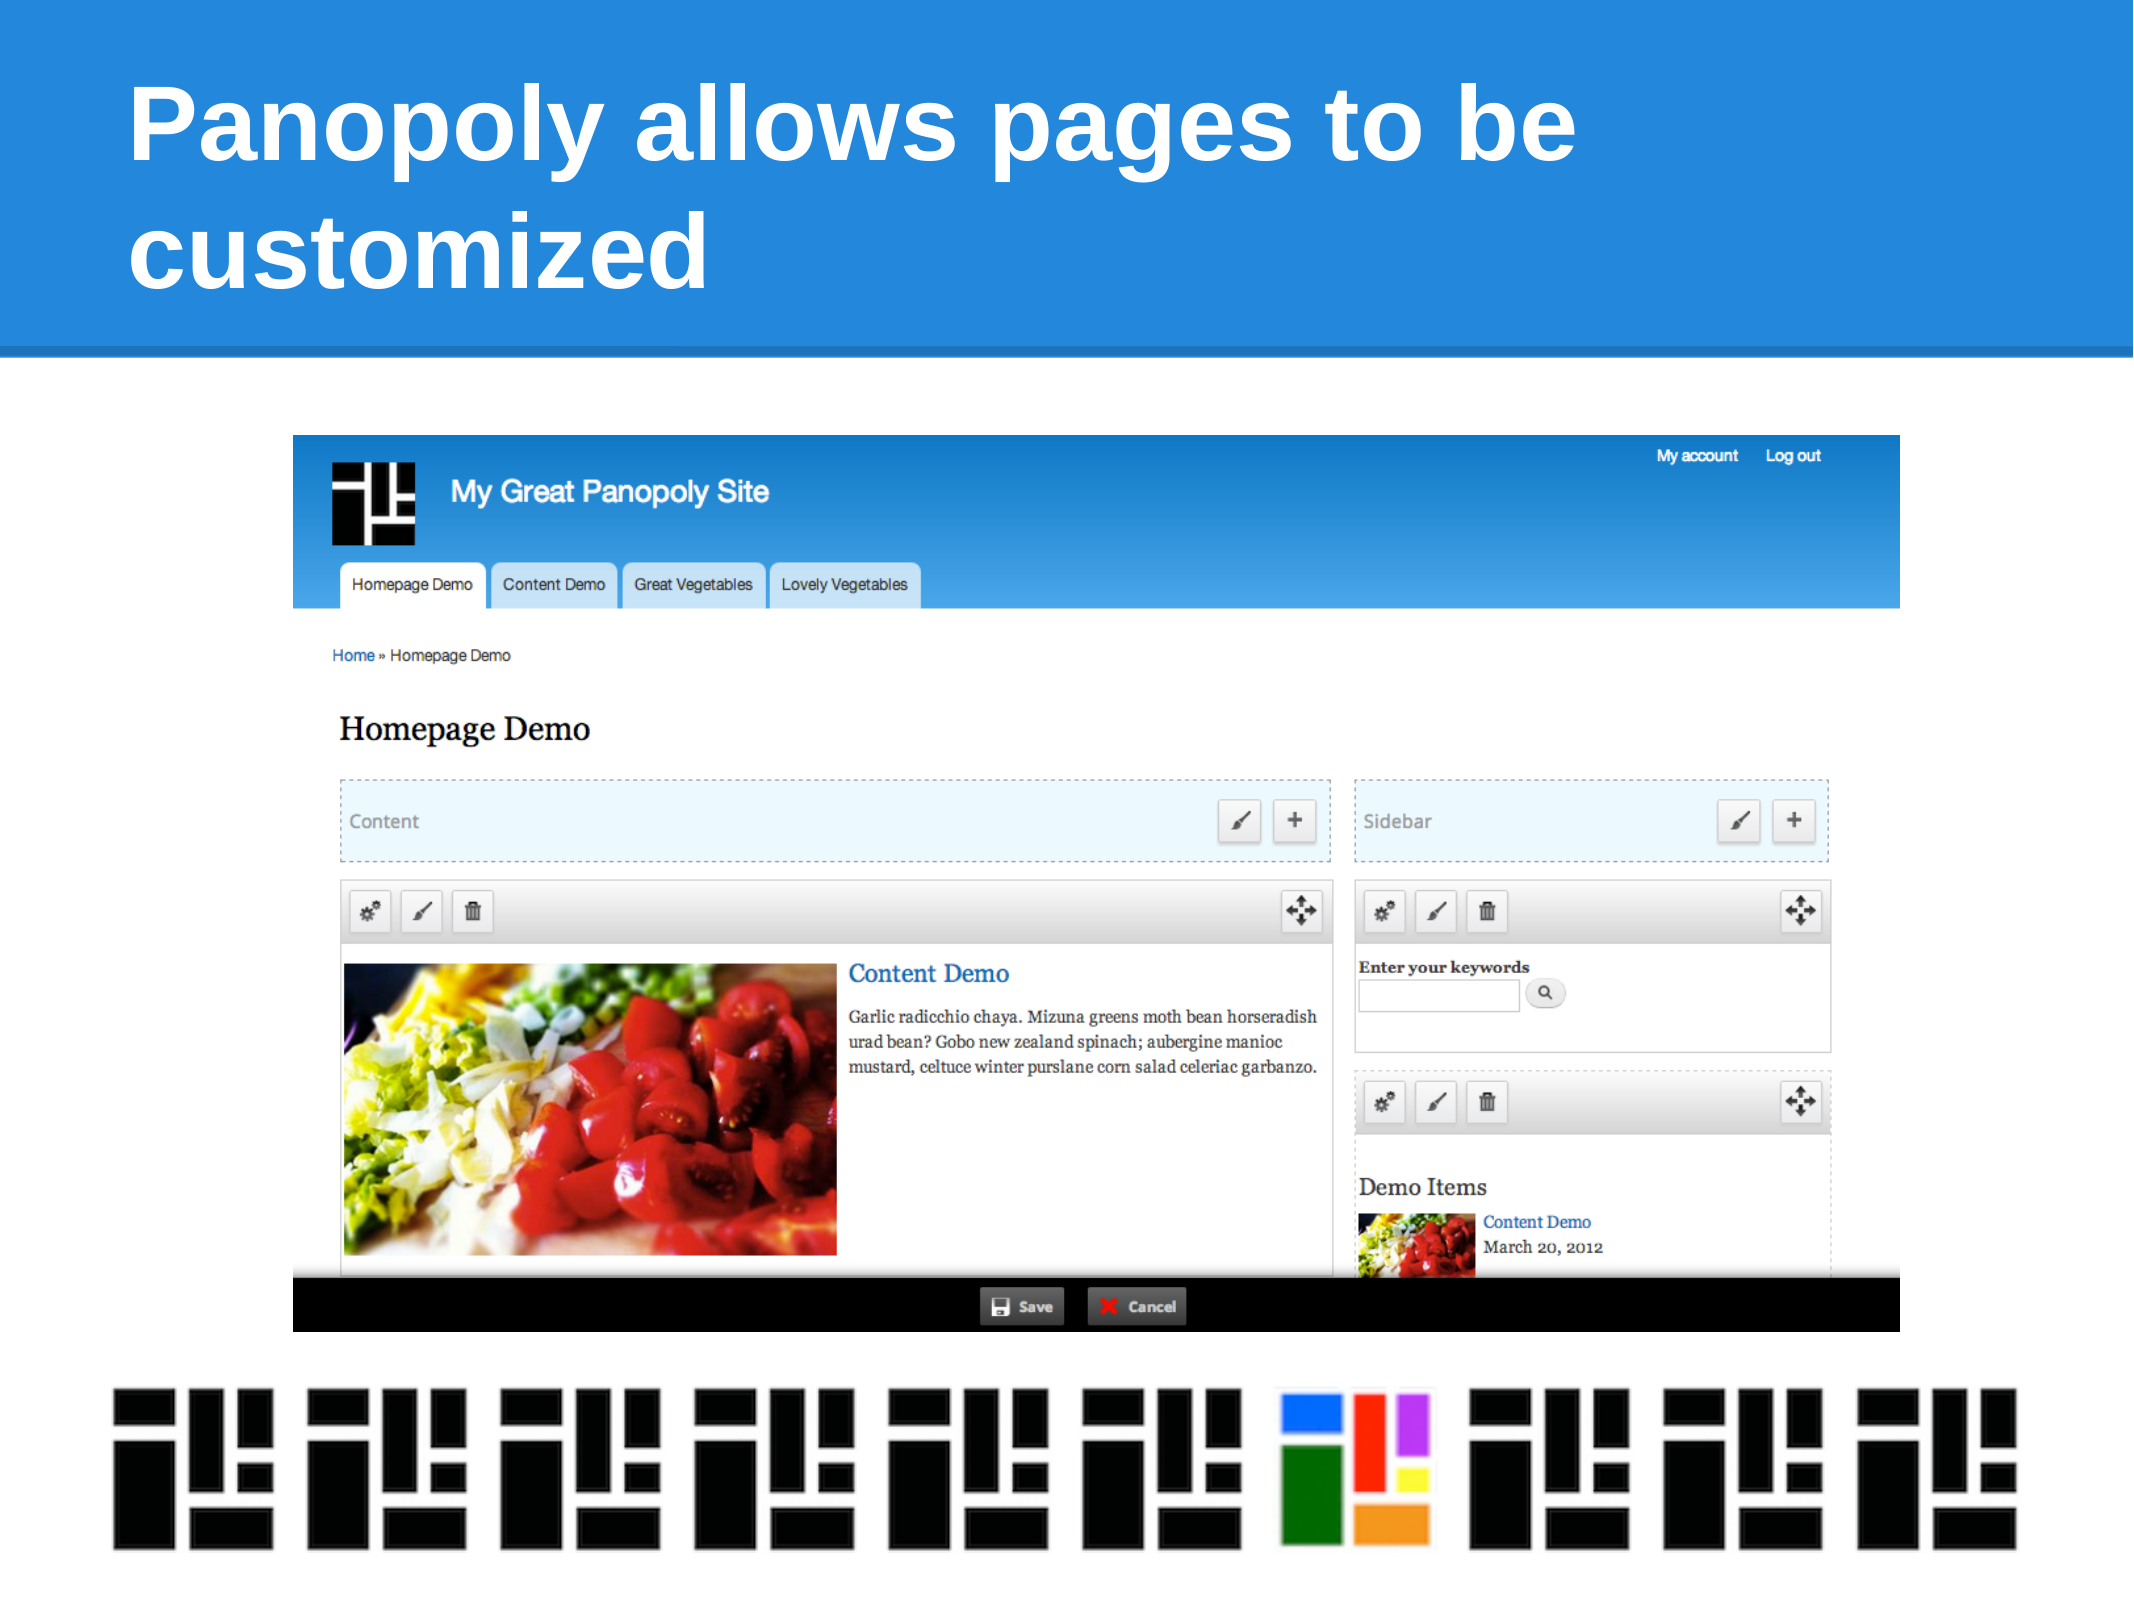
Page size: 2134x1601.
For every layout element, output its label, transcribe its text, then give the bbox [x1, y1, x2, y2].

picture [293, 435, 1900, 1332]
picture [1660, 1385, 1827, 1553]
picture [110, 1385, 278, 1553]
picture [691, 1385, 859, 1553]
picture [497, 1385, 665, 1553]
picture [1466, 1385, 1634, 1553]
picture [1854, 1385, 2021, 1553]
picture [1272, 1385, 1440, 1553]
picture [304, 1385, 471, 1553]
picture [885, 1385, 1053, 1553]
picture [1079, 1385, 1246, 1553]
title Panopoly allows pages to be customized [106, 64, 2027, 331]
